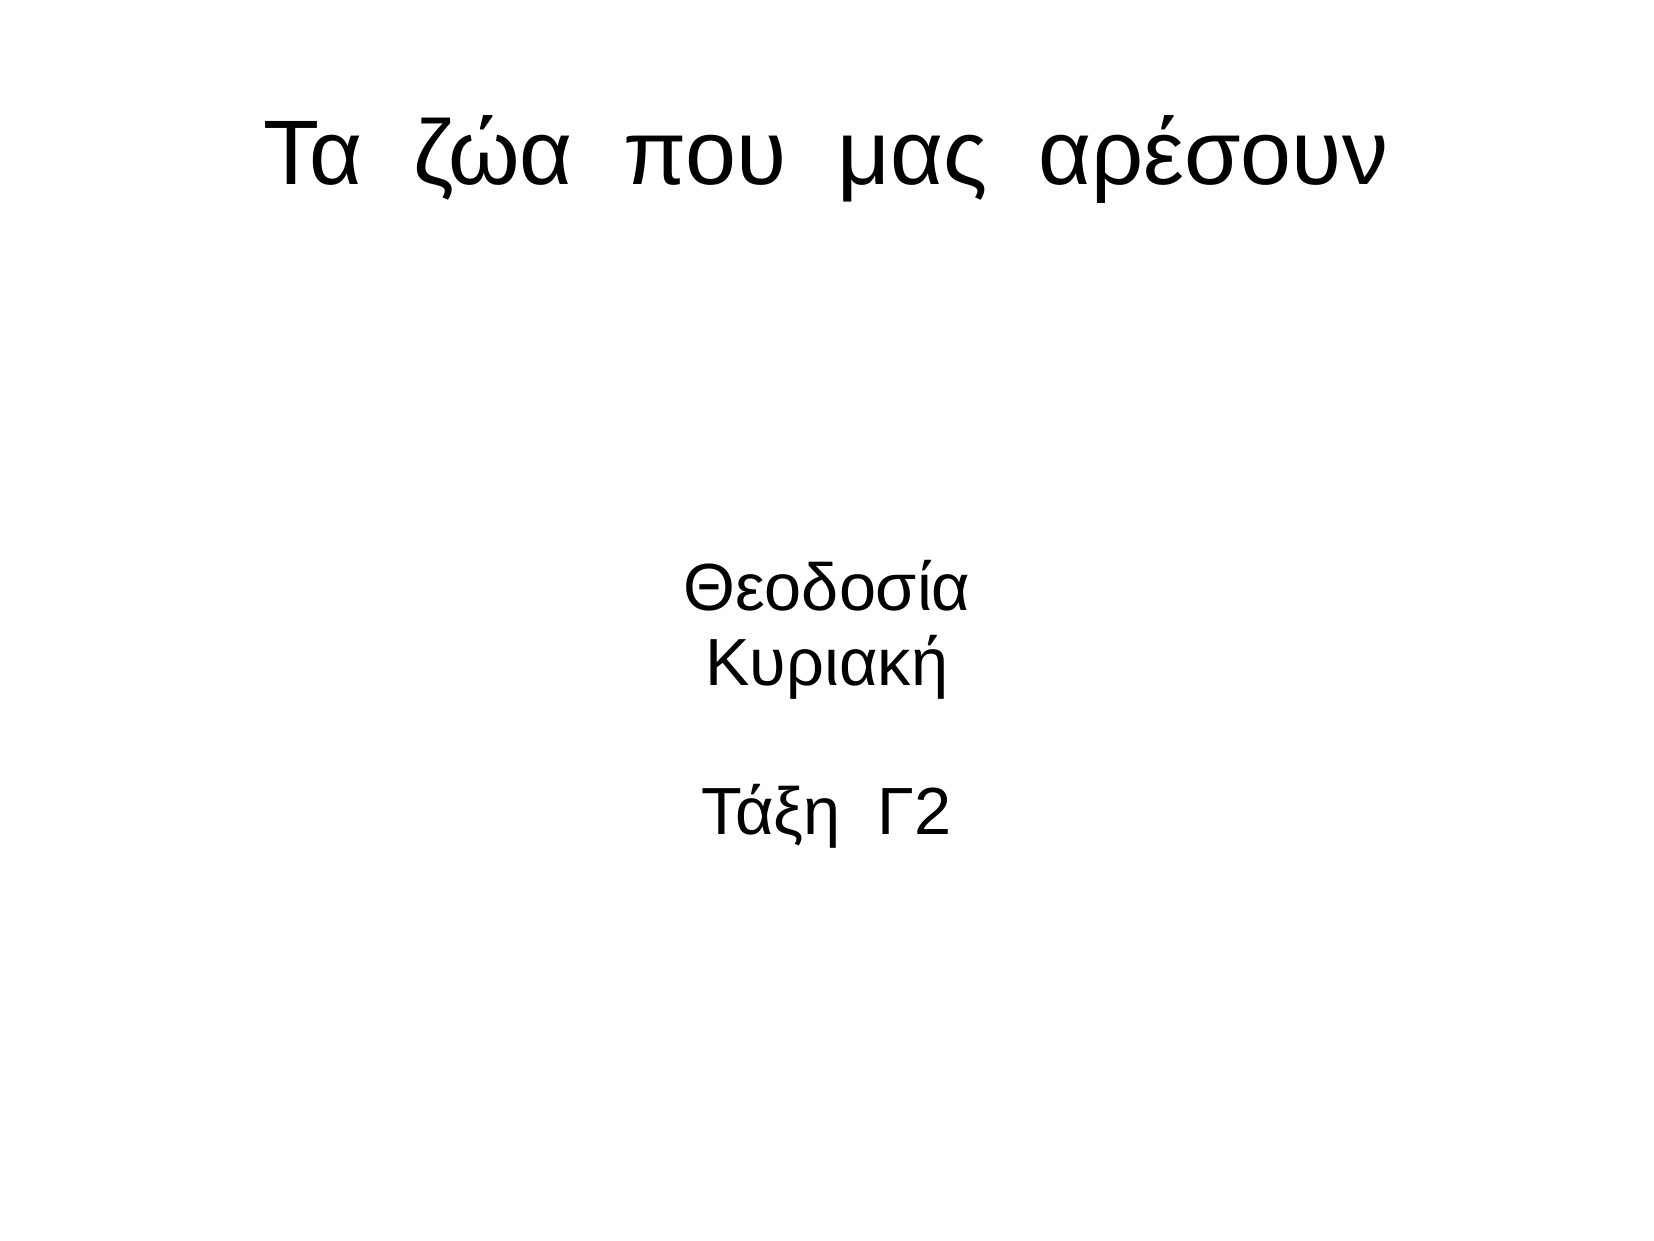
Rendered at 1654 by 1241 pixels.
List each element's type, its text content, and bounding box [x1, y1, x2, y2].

subtitle Θεοδοσία Κυριακή Τάξη Γ2 [82, 290, 1571, 1109]
title Τα ζώα που μας αρέσουν [82, 49, 1571, 257]
